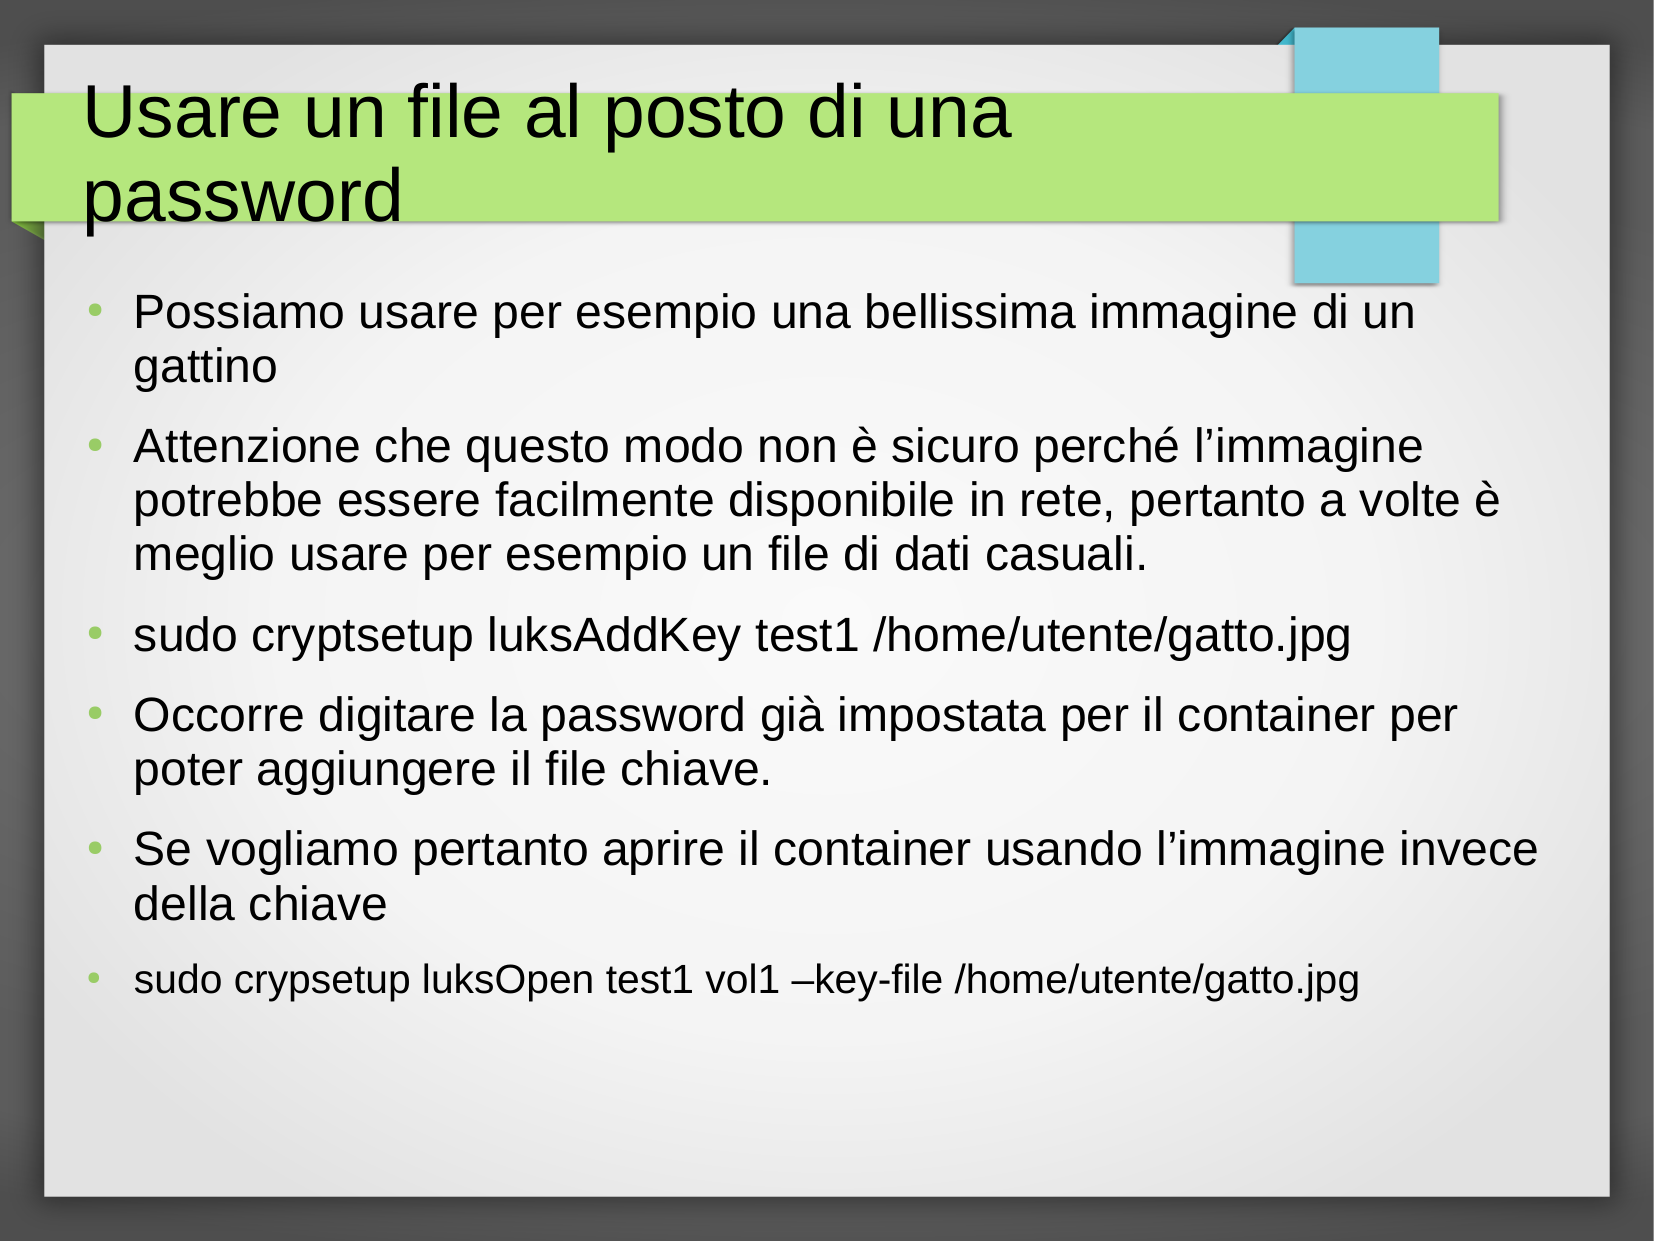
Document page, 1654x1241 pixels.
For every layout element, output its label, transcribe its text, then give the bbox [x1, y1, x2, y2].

list Possiamo usare per esempio una bellissima immagine di un gattino Attenzione che questo modo non è sicuro perché l’immagine potrebbe essere facilmente disponibile in rete, pertanto a volte è meglio usare per esempio un file di dati casuali. sudo cryptsetup luksAddKey test1 /home/utente/gatto.jpg Occorre digitare la password già impostata per il container per poter aggiungere il file chiave. Se vogliamo pertanto aprire il container usando l’immagine invece della chiave sudo crypsetup luksOpen test1 vol1 –key-file /home/utente/gatto.jpg [70, 284, 1560, 1004]
picture [0, 0, 1654, 1241]
title Usare un file al posto di una password [82, 69, 1264, 238]
